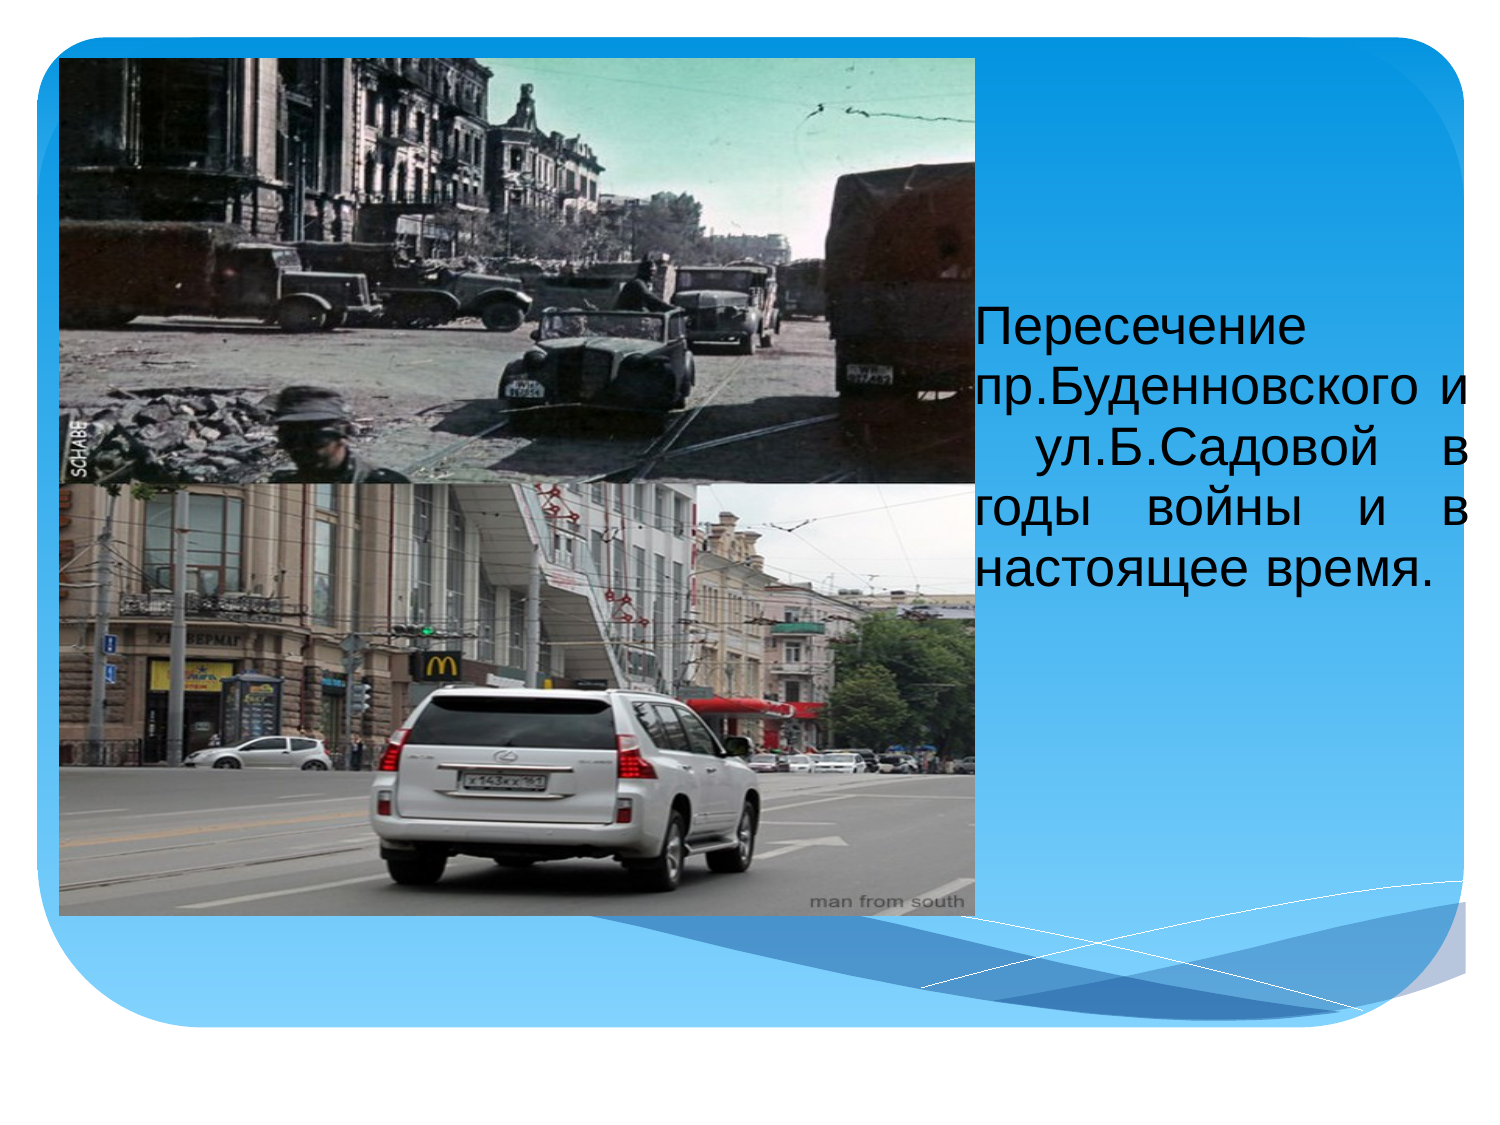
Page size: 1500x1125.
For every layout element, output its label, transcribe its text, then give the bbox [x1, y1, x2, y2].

subtitle Пересечение пр.Буденновского и ул.Б.Садовой в годы войны и в настоящее время. [974, 295, 1471, 886]
picture [54, 57, 1448, 916]
